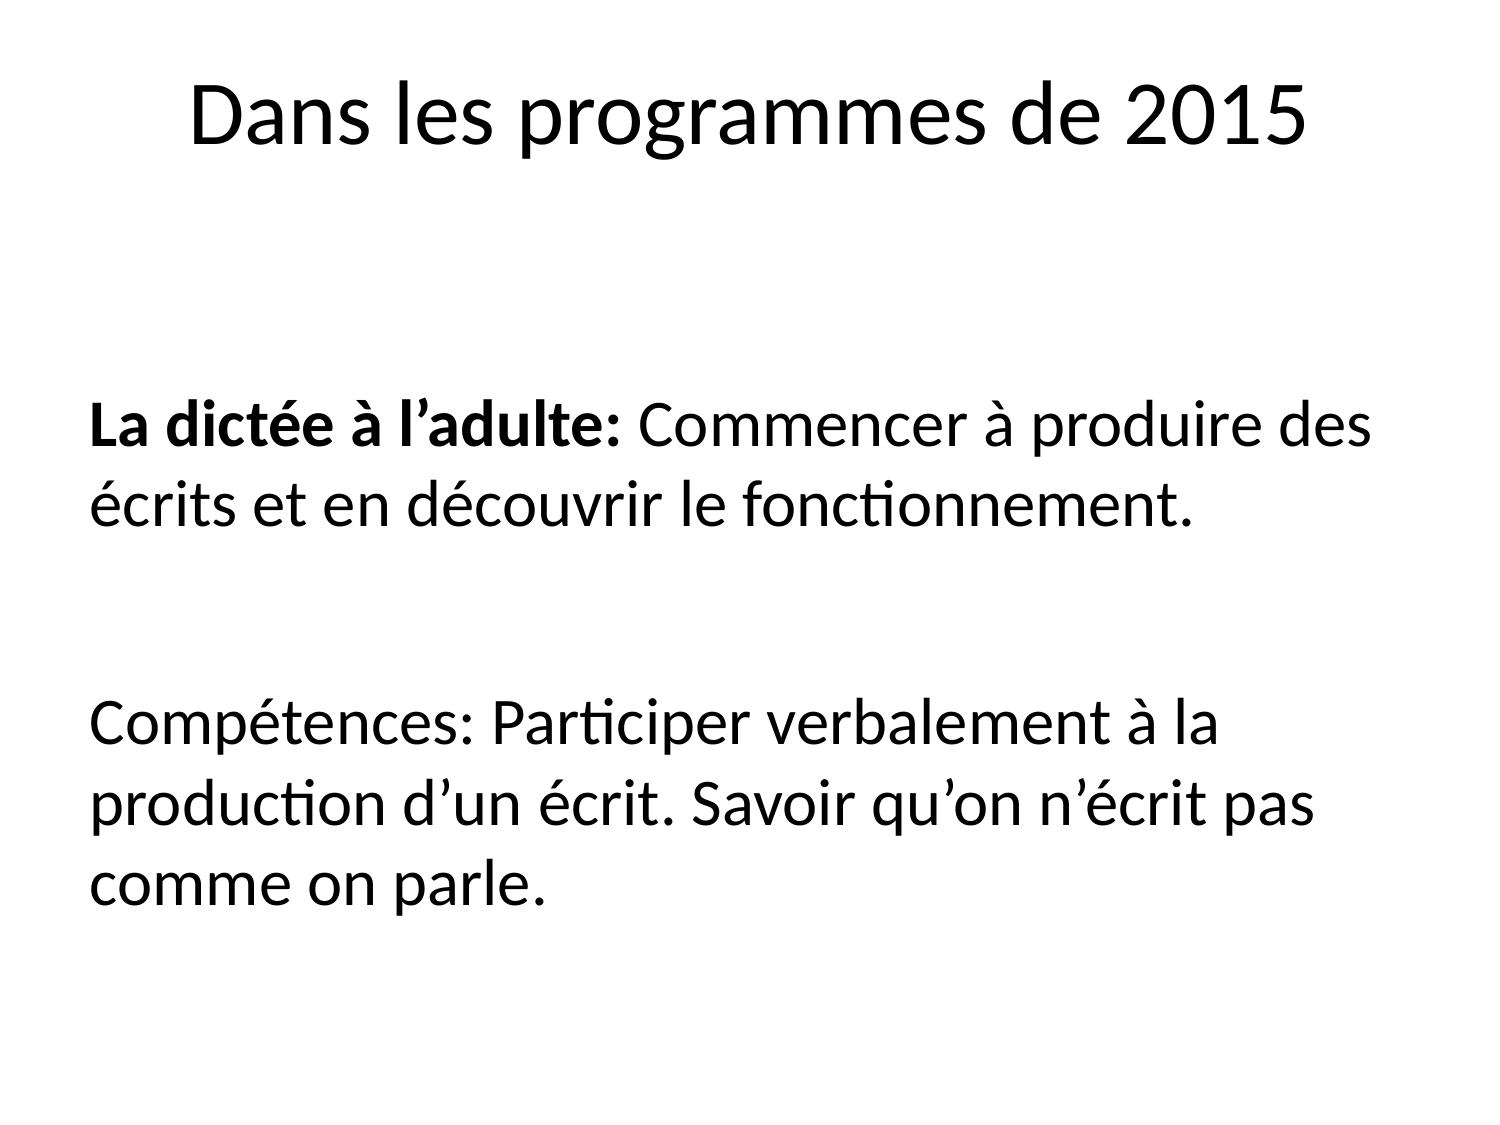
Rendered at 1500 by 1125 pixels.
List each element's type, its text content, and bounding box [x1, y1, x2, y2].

title Dans les programmes de 2015 [75, 45, 1425, 233]
list La dictée à l’adulte: Commencer à produire des écrits et en découvrir le fonctionnement. Compétences: Participer verbalement à la production d’un écrit. Savoir qu’on n’écrit pas comme on parle. [75, 262, 1425, 1005]
